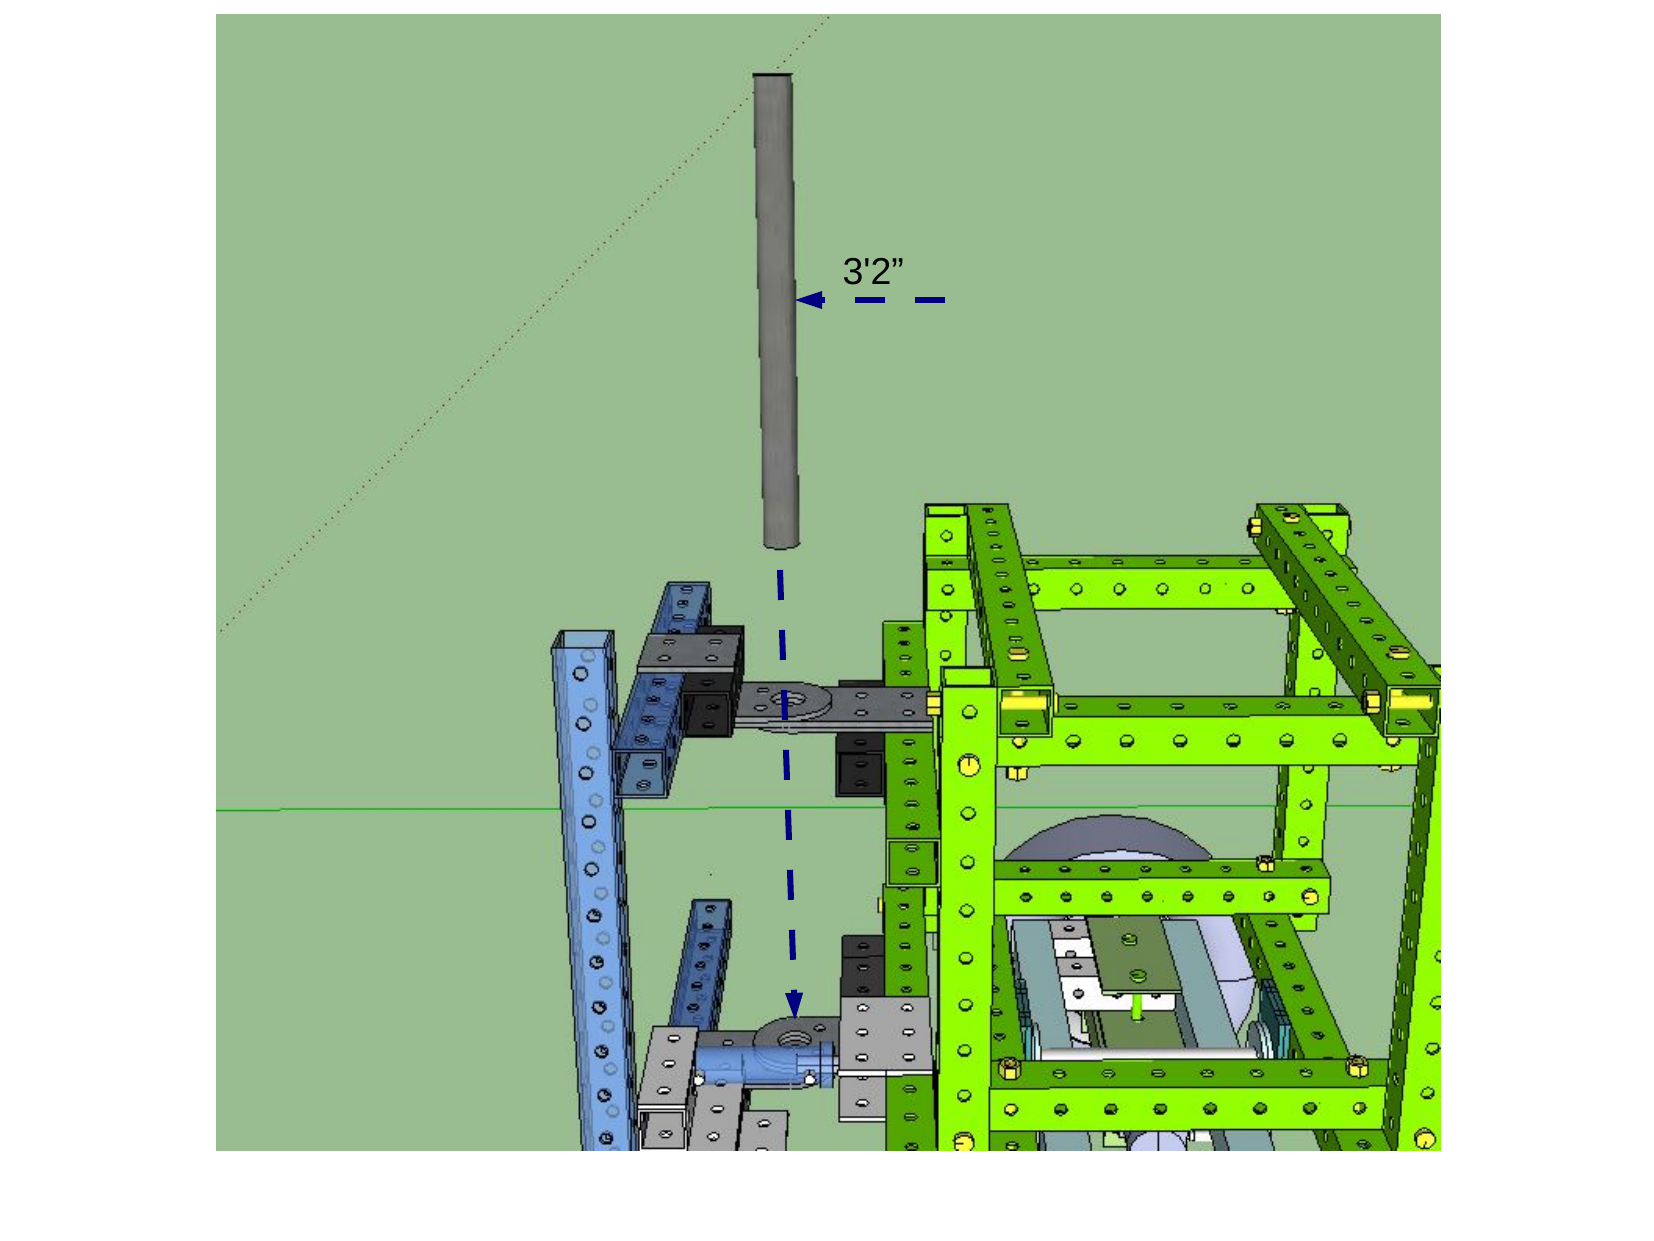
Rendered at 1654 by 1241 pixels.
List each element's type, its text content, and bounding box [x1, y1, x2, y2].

text_box 3'2” [825, 240, 931, 303]
picture [216, 14, 1441, 1151]
